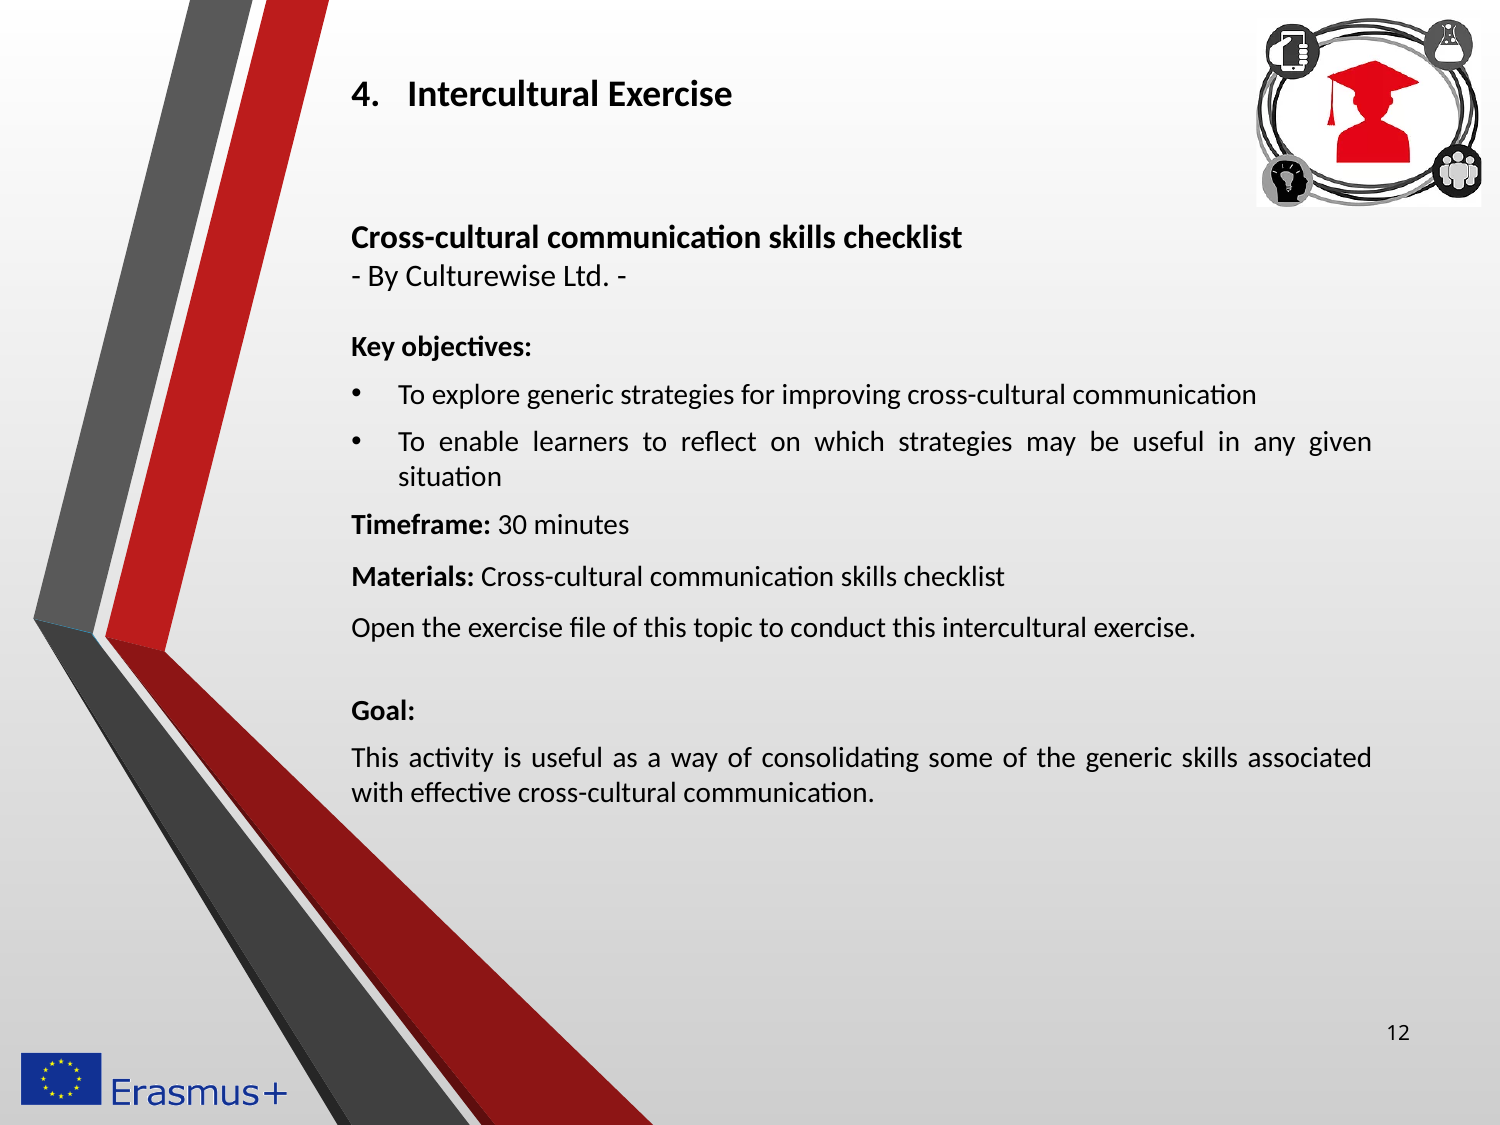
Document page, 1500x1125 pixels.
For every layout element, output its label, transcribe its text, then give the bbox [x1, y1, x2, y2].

picture [1256, 18, 1482, 207]
text_box Cross-cultural communication skills checklist - By Culturewise Ltd. - Key objectives: To explore generic strategies for improving cross-cultural communication To enable learners to reflect on which strategies may be useful in any given situation Timeframe: 30 minutes Materials: Cross-cultural communication skills checklist Open the exercise file of this topic to conduct this intercultural exercise. Goal: This activity is useful as a way of consolidating some of the generic skills associated with effective cross-cultural communication. [336, 208, 1388, 816]
chart [1257, 19, 1483, 209]
text_box Intercultural Exercise [336, 61, 975, 122]
slide_number <numer> [1357, 1003, 1425, 1064]
picture [5, 1037, 302, 1120]
